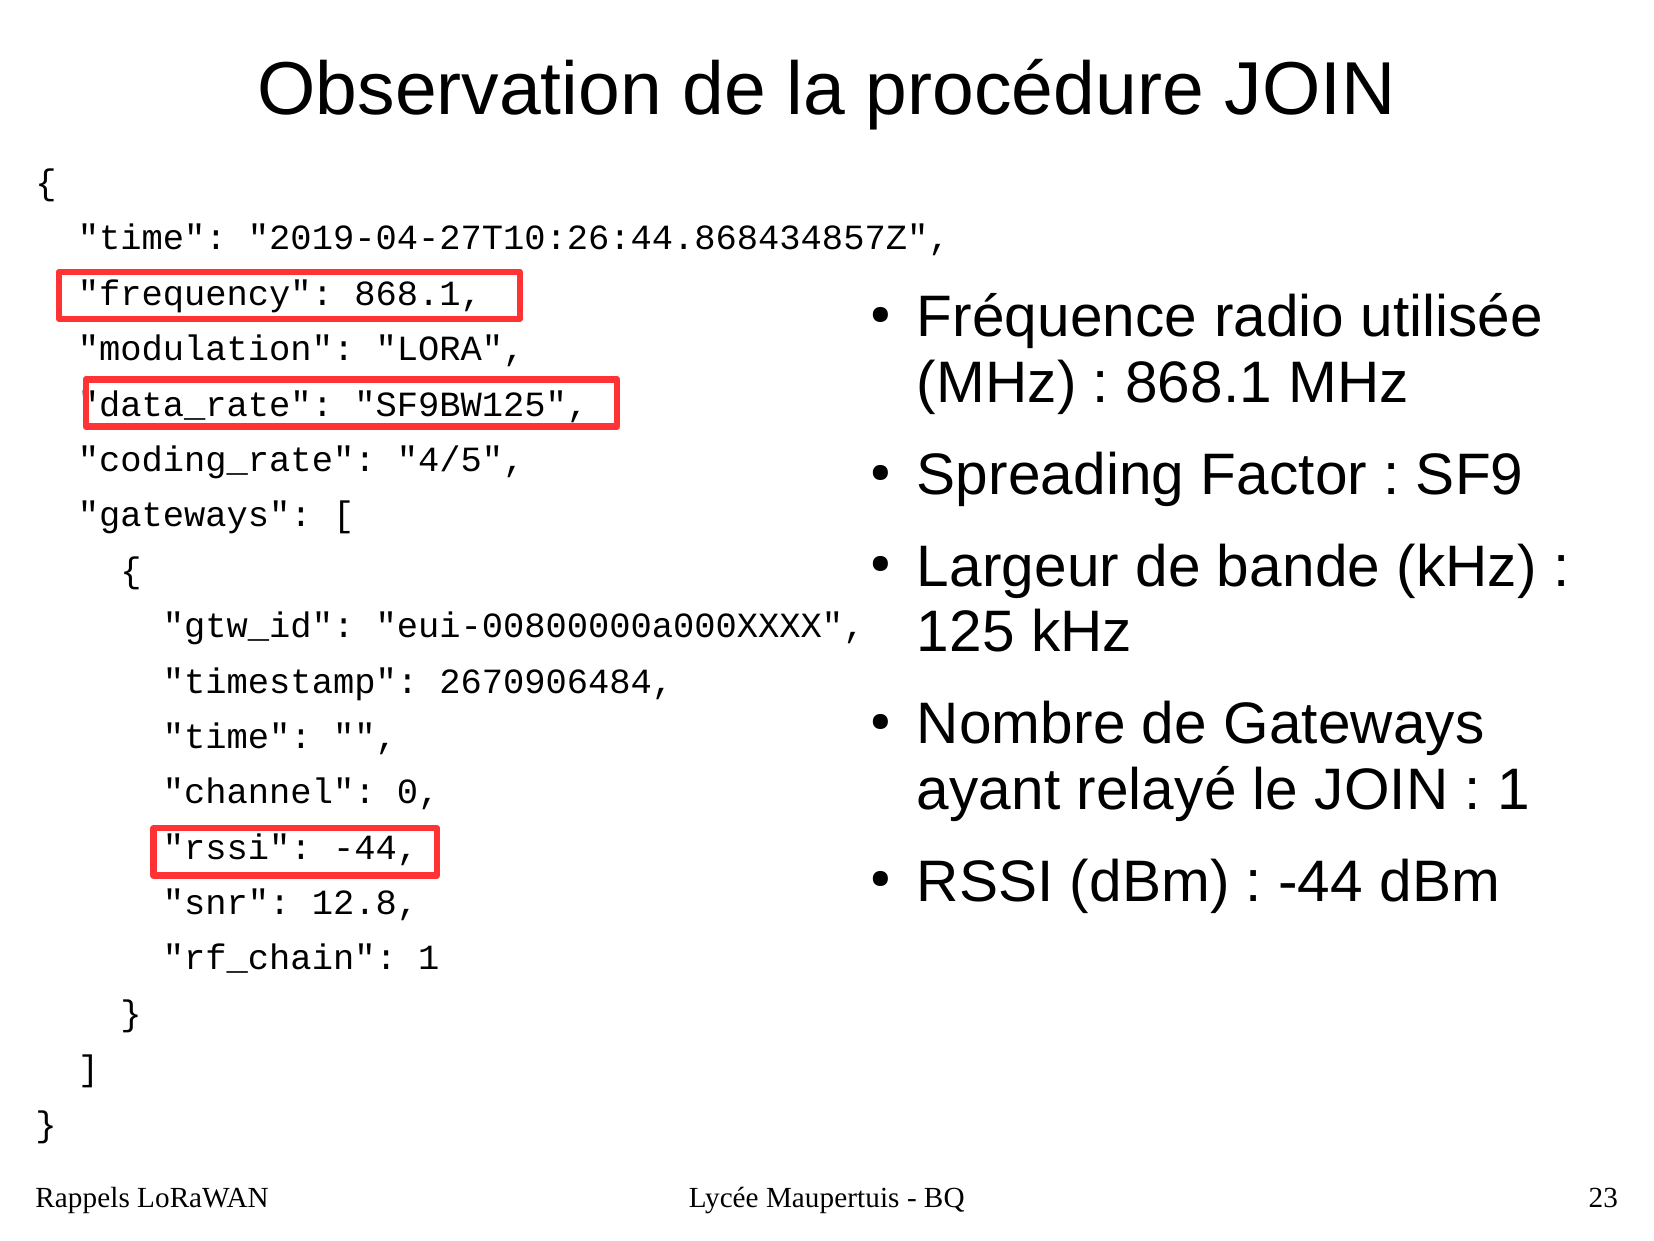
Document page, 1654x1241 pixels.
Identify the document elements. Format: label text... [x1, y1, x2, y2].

list Fréquence radio utilisée (MHz) : 868.1 MHz Spreading Factor : SF9 Largeur de bande (kHz) : 125 kHz Nombre de Gateways ayant relayé le JOIN : 1 RSSI (dBm) : -44 dBm [854, 283, 1575, 1087]
title Observation de la procédure JOIN [35, 35, 1619, 142]
list { "time": "2019-04-27T10:26:44.868434857Z", "frequency": 868.1, "modulation": "LORA", "data_rate": "SF9BW125", "coding_rate": "4/5", "gateways": [ { "gtw_id": "eui-00800000a000XXXX", "timestamp": 2670906484, "time": "", "channel": 0, "rssi": -44, "snr": 12.8, "rf_chain": 1 } ] } [35, 165, 1004, 1170]
